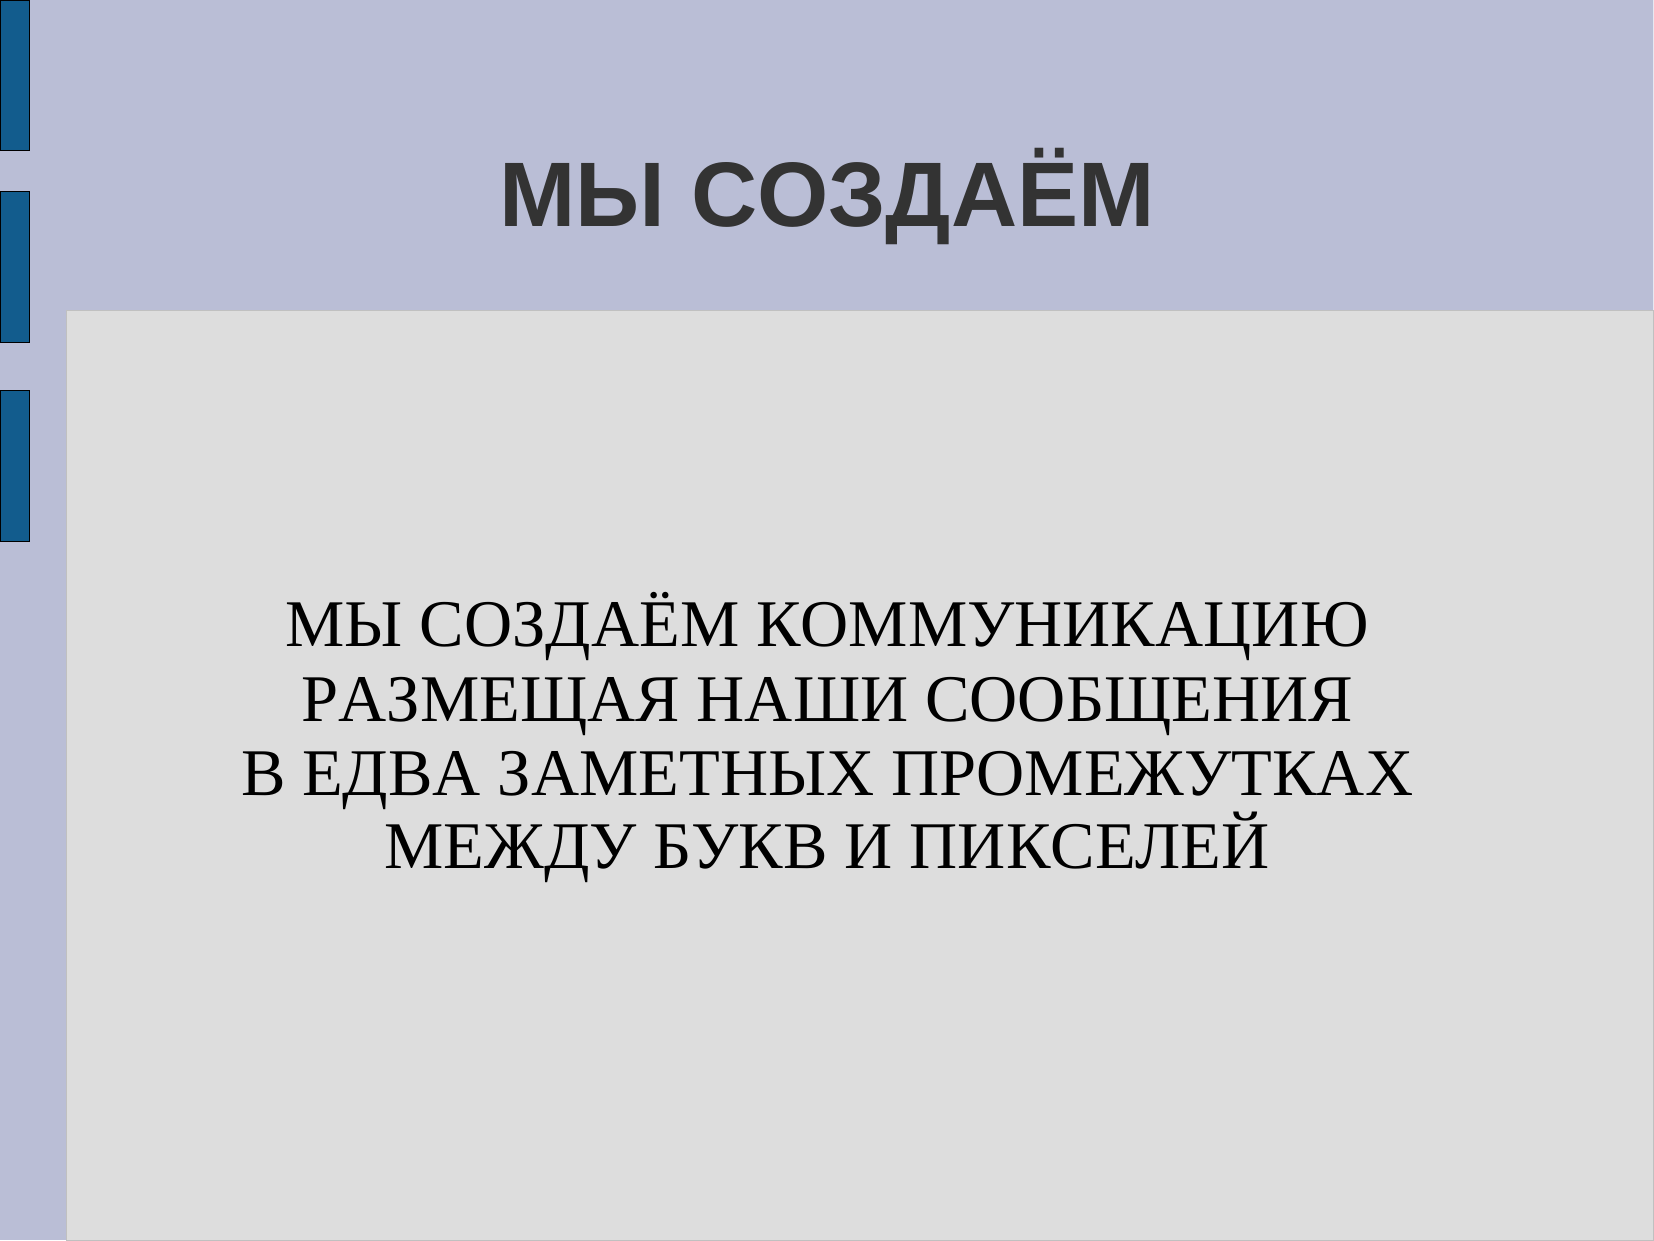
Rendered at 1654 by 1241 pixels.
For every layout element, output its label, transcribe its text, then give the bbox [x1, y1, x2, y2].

title МЫ СОЗДАЁМ [121, 91, 1534, 299]
subtitle МЫ СОЗДАЁМ КОММУНИКАЦИЮ РАЗМЕЩАЯ НАШИ СООБЩЕНИЯ В ЕДВА ЗАМЕТНЫХ ПРОМЕЖУТКАХ МЕЖДУ БУКВ И ПИКСЕЛЕЙ [121, 344, 1534, 1127]
